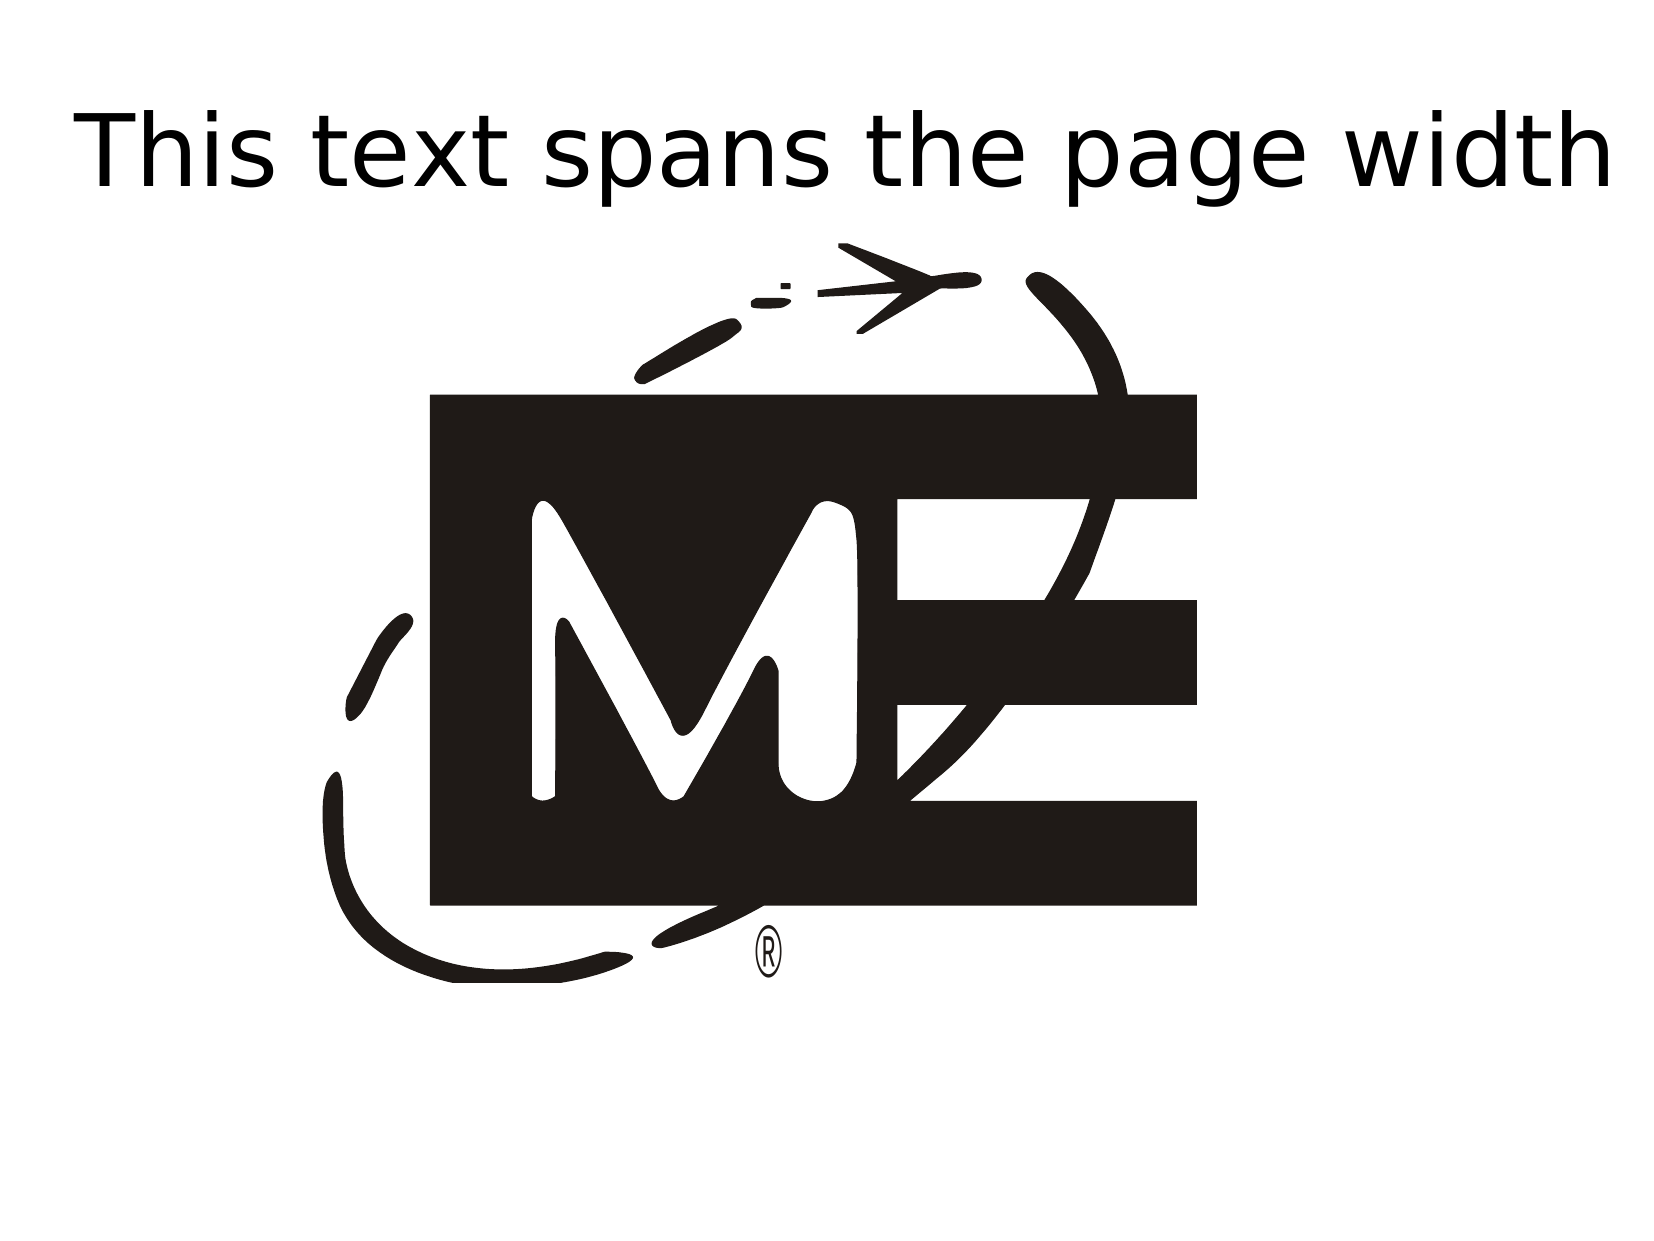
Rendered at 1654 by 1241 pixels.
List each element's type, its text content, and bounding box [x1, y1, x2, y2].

picture [322, 243, 1197, 983]
text_box This text spans the page width [60, 86, 1606, 218]
